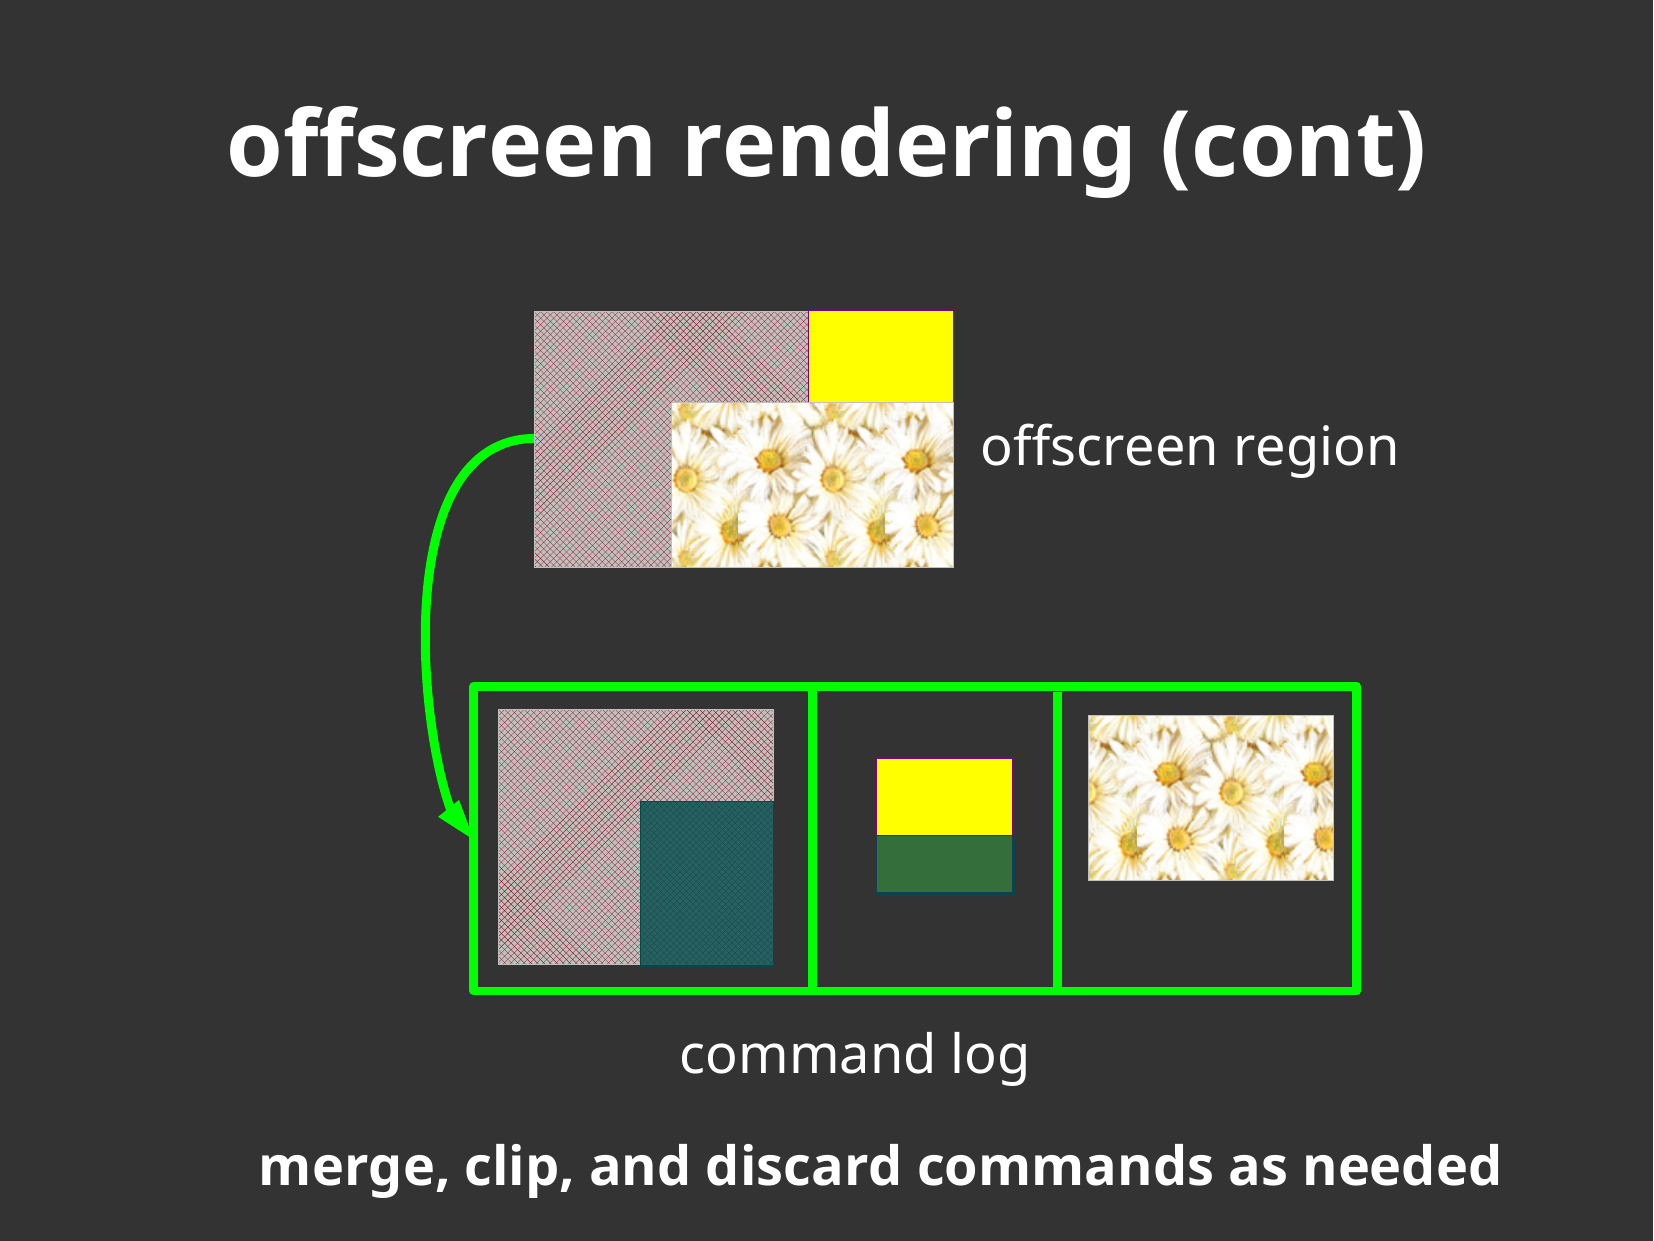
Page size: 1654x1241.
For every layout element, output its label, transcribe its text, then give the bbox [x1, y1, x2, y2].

title command log [595, 999, 1116, 1098]
text_box [1088, 715, 1334, 881]
title offscreen region [971, 377, 1409, 511]
text_box [534, 310, 954, 568]
title merge, clip, and discard commands as needed [234, 1098, 1511, 1231]
text_box [498, 709, 774, 968]
title offscreen rendering (cont) [121, 37, 1533, 245]
text_box [875, 758, 1015, 896]
